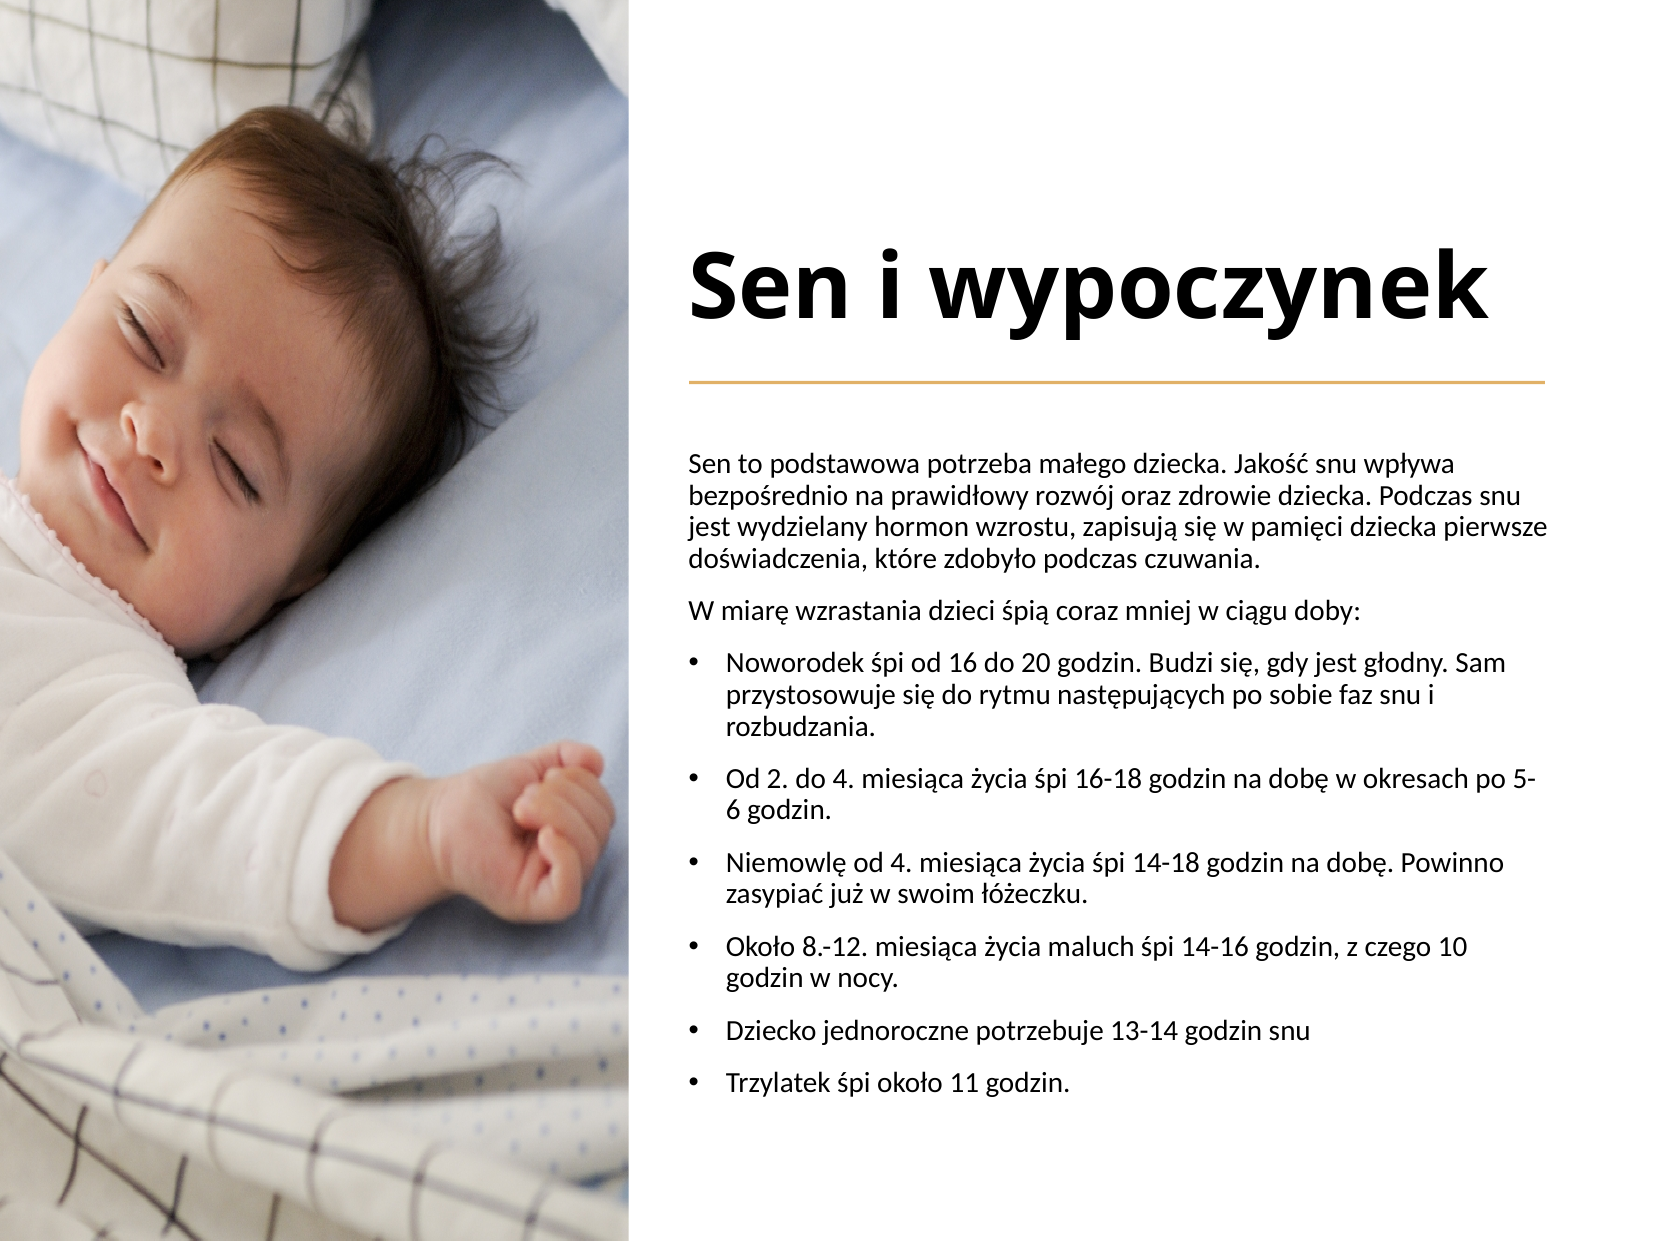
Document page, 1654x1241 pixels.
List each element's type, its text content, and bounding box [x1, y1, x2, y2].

list Sen to podstawowa potrzeba małego dziecka. Jakość snu wpływa bezpośrednio na prawidłowy rozwój oraz zdrowie dziecka. Podczas snu jest wydzielany hormon wzrostu, zapisują się w pamięci dziecka pierwsze doświadczenia, które zdobyło podczas czuwania. W miarę wzrastania dzieci śpią coraz mniej w ciągu doby: Noworodek śpi od 16 do 20 godzin. Budzi się, gdy jest głodny. Sam przystosowuje się do rytmu następujących po sobie faz snu i rozbudzania. Od 2. do 4. miesiąca życia śpi 16-18 godzin na dobę w okresach po 5-6 godzin. Niemowlę od 4. miesiąca życia śpi 14-18 godzin na dobę. Powinno zasypiać już w swoim łóżeczku. Około 8.-12. miesiąca życia maluch śpi 14-16 godzin, z czego 10 godzin w nocy. Dziecko jednoroczne potrzebuje 13-14 godzin snu Trzylatek śpi około 11 godzin. [673, 440, 1567, 1126]
picture [0, 0, 629, 1241]
title Sen i wypoczynek [673, 113, 1567, 347]
